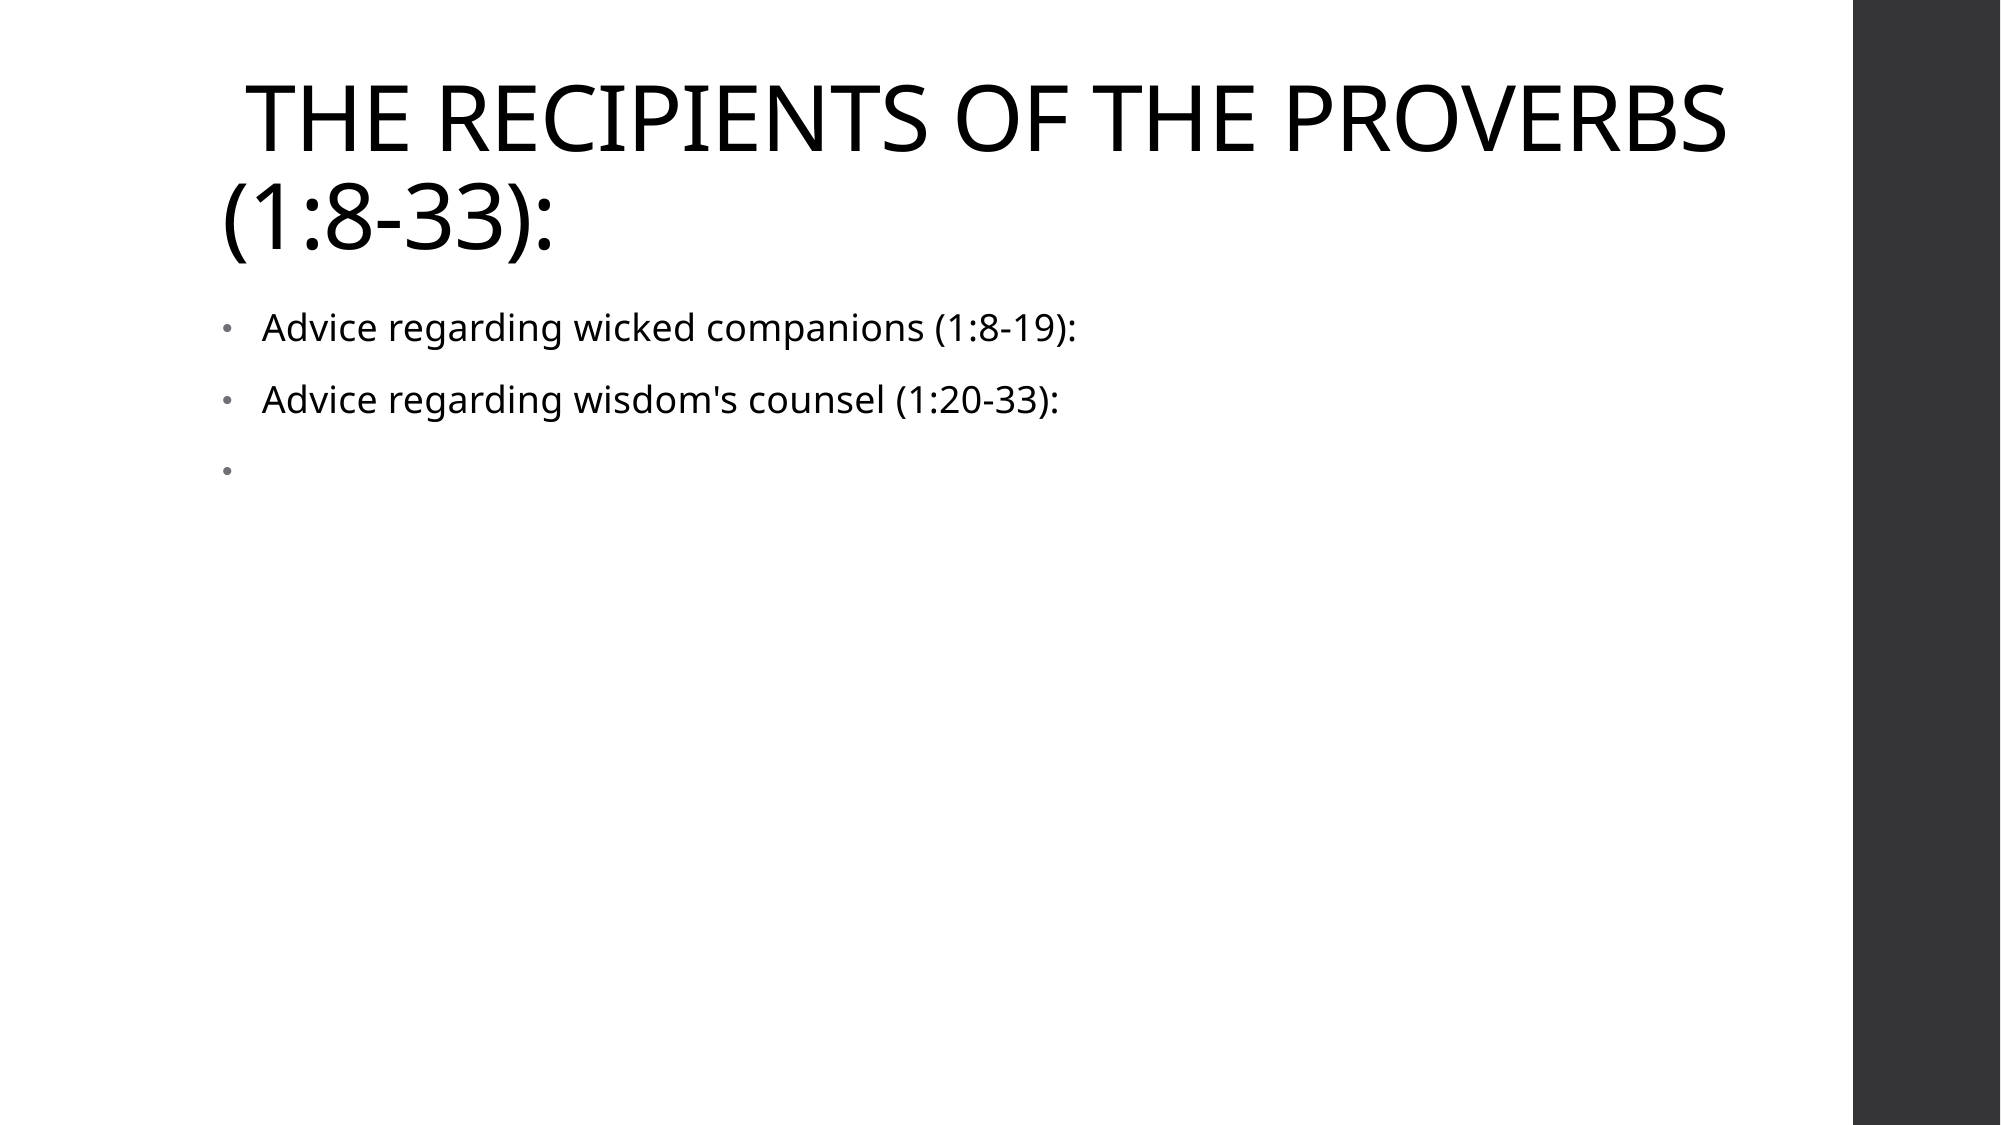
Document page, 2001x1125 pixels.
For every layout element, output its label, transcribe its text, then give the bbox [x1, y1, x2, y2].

title THE RECIPIENTS OF THE PROVERBS (1:8-33): [206, 60, 1797, 278]
list Advice regarding wicked companions (1:8-19): Advice regarding wisdom's counsel (1:20-33): [206, 299, 1617, 1014]
